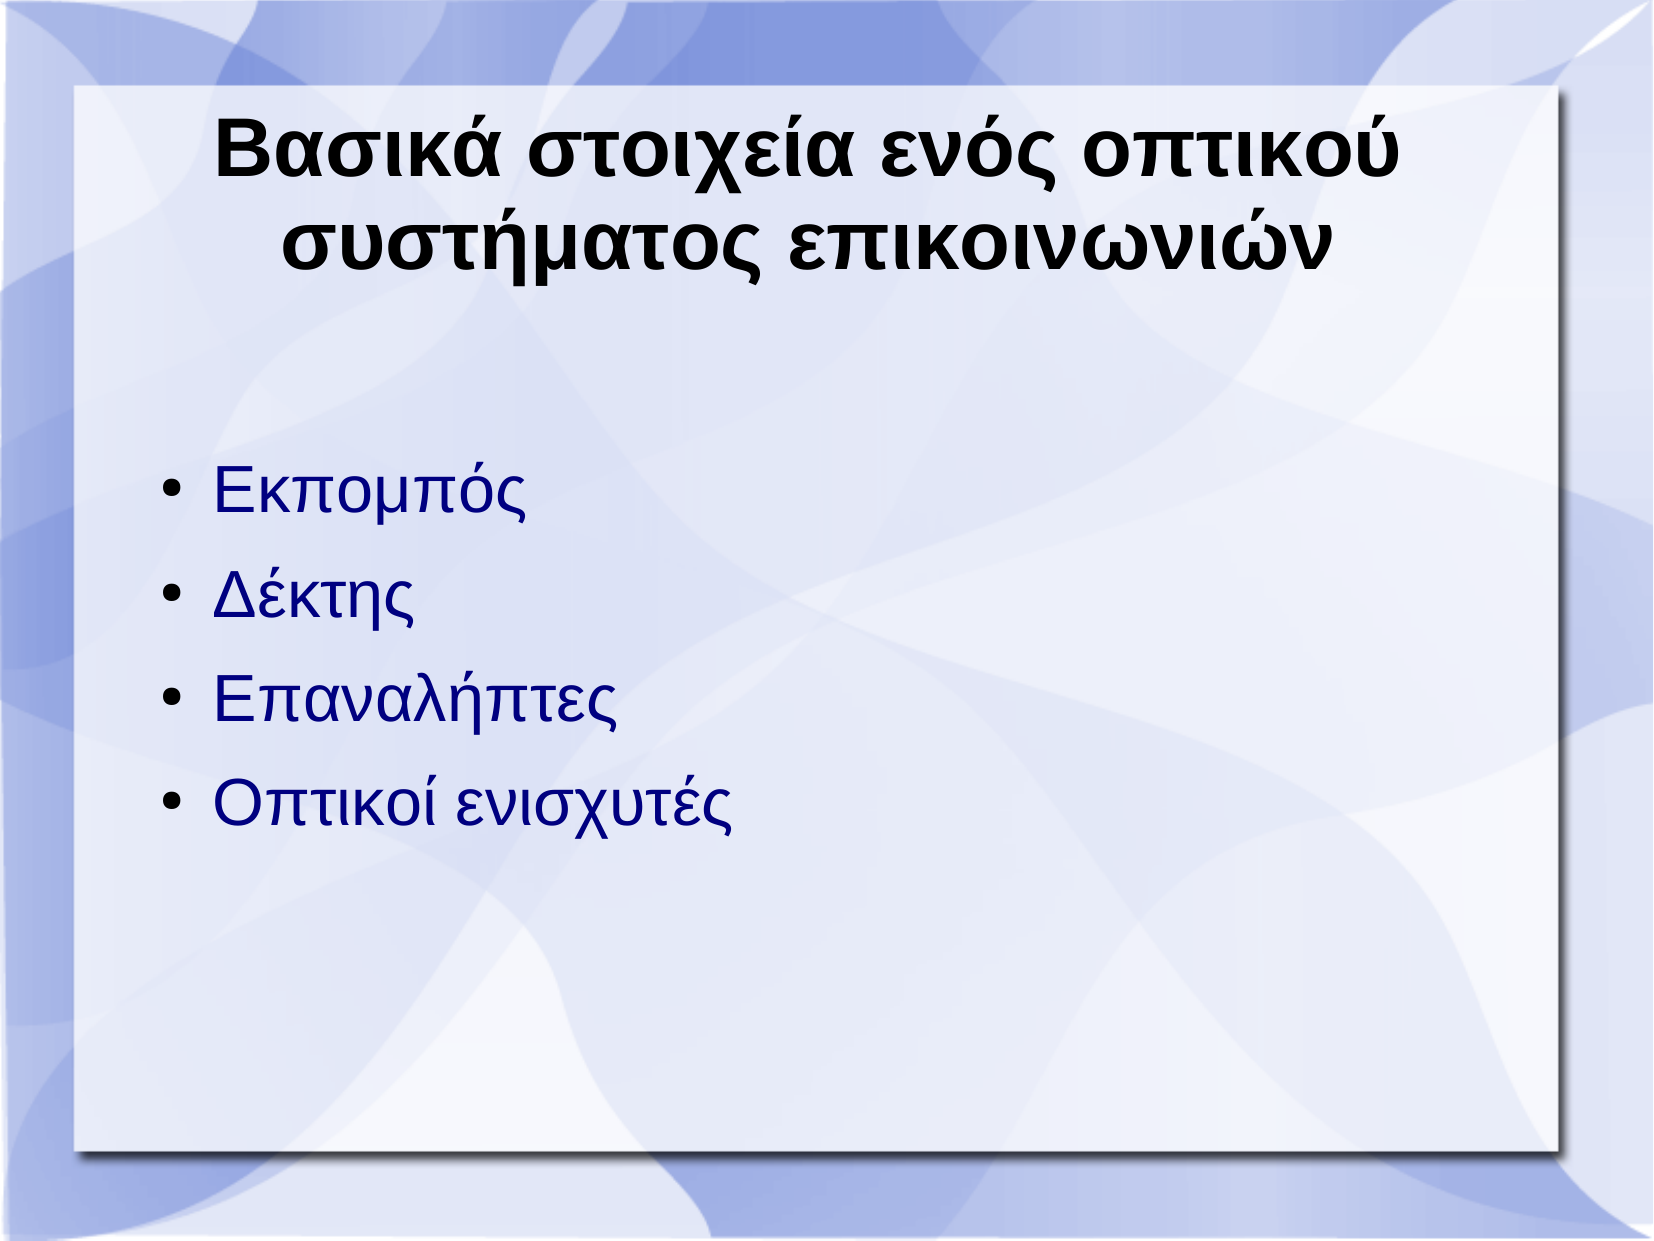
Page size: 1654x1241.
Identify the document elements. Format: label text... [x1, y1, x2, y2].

picture [0, 0, 1654, 1241]
list Εκπομπός Δέκτης Επαναλήπτες Οπτικοί ενισχυτές [142, 452, 1501, 1088]
title Βασικά στοιχεία ενός οπτικού συστήματος επικοινωνιών [82, 98, 1535, 291]
